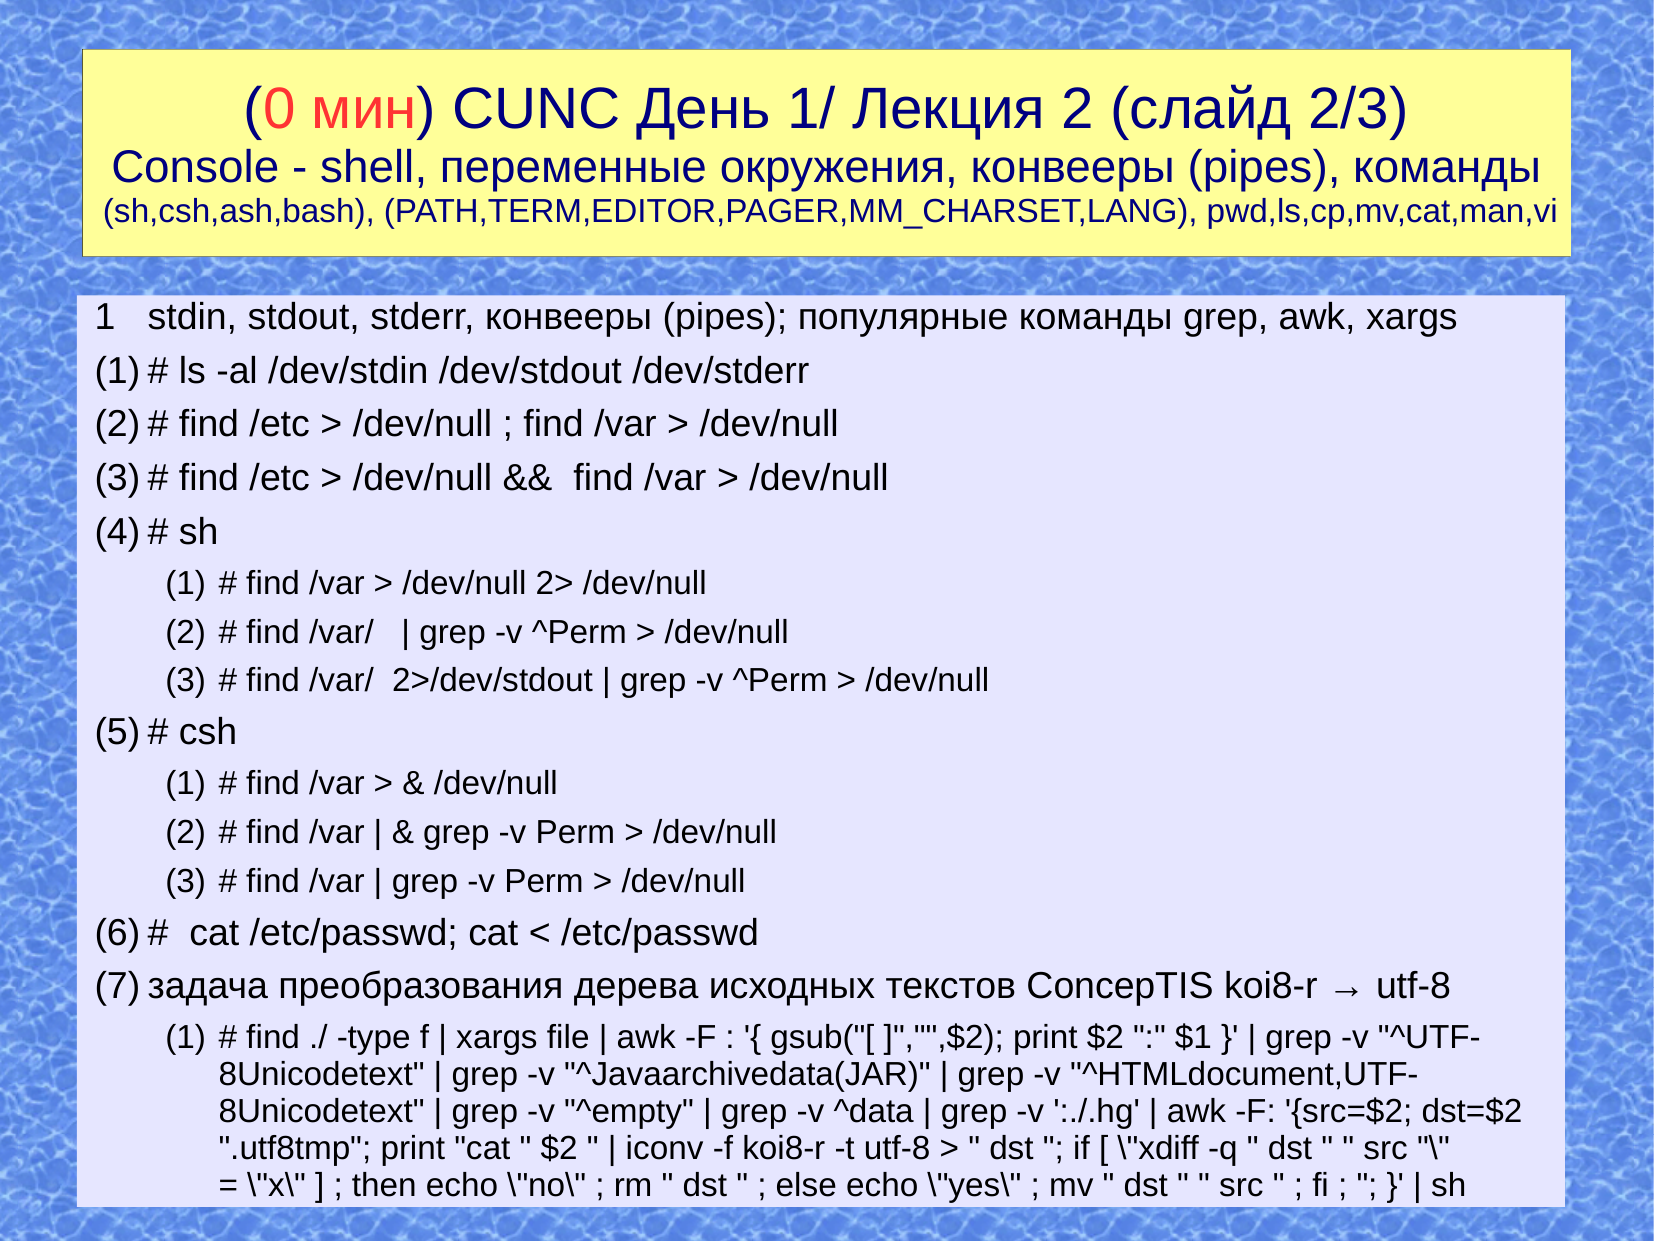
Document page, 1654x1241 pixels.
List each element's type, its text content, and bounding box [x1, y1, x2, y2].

list stdin, stdout, stderr, конвееры (pipes); популярные команды grep, awk, xargs # ls -al /dev/stdin /dev/stdout /dev/stderr # find /etc > /dev/null ; find /var > /dev/null # find /etc > /dev/null && find /var > /dev/null # sh # find /var > /dev/null 2> /dev/null # find /var/ | grep -v ^Perm > /dev/null # find /var/ 2>/dev/stdout | grep -v ^Perm > /dev/null # csh # find /var > & /dev/null # find /var | & grep -v Perm > /dev/null # find /var | grep -v Perm > /dev/null # cat /etc/passwd; cat < /etc/passwd задача преобразования дерева исходных текстов ConcepTIS koi8-r → utf-8 # find ./ -type f | xargs file | awk -F : '{ gsub("[ ]","",$2); print $2 ":" $1 }' | grep -v "^UTF-8Unicodetext" | grep -v "^Javaarchivedata(JAR)" | grep -v "^HTMLdocument,UTF-8Unicodetext" | grep -v "^empty" | grep -v ^data | grep -v ':./.hg' | awk -F: '{src=$2; dst=$2 ".utf8tmp"; print "cat " $2 " | iconv -f koi8-r -t utf-8 > " dst "; if [ \"xdiff -q " dst " " src "\" = \"x\" ] ; then echo \"no\" ; rm " dst " ; else echo \"yes\" ; mv " dst " " src " ; fi ; "; }' | sh [76, 295, 1565, 1207]
picture [0, 0, 1654, 1241]
title (0 мин) CUNC День 1/ Лекция 2 (слайд 2/3) Console - shell, переменные окружения, конвееры (pipes), команды (sh,csh,ash,bash), (PATH,TERM,EDITOR,PAGER,MM_CHARSET,LANG), pwd,ls,cp,mv,cat,man,vi [82, 49, 1571, 257]
